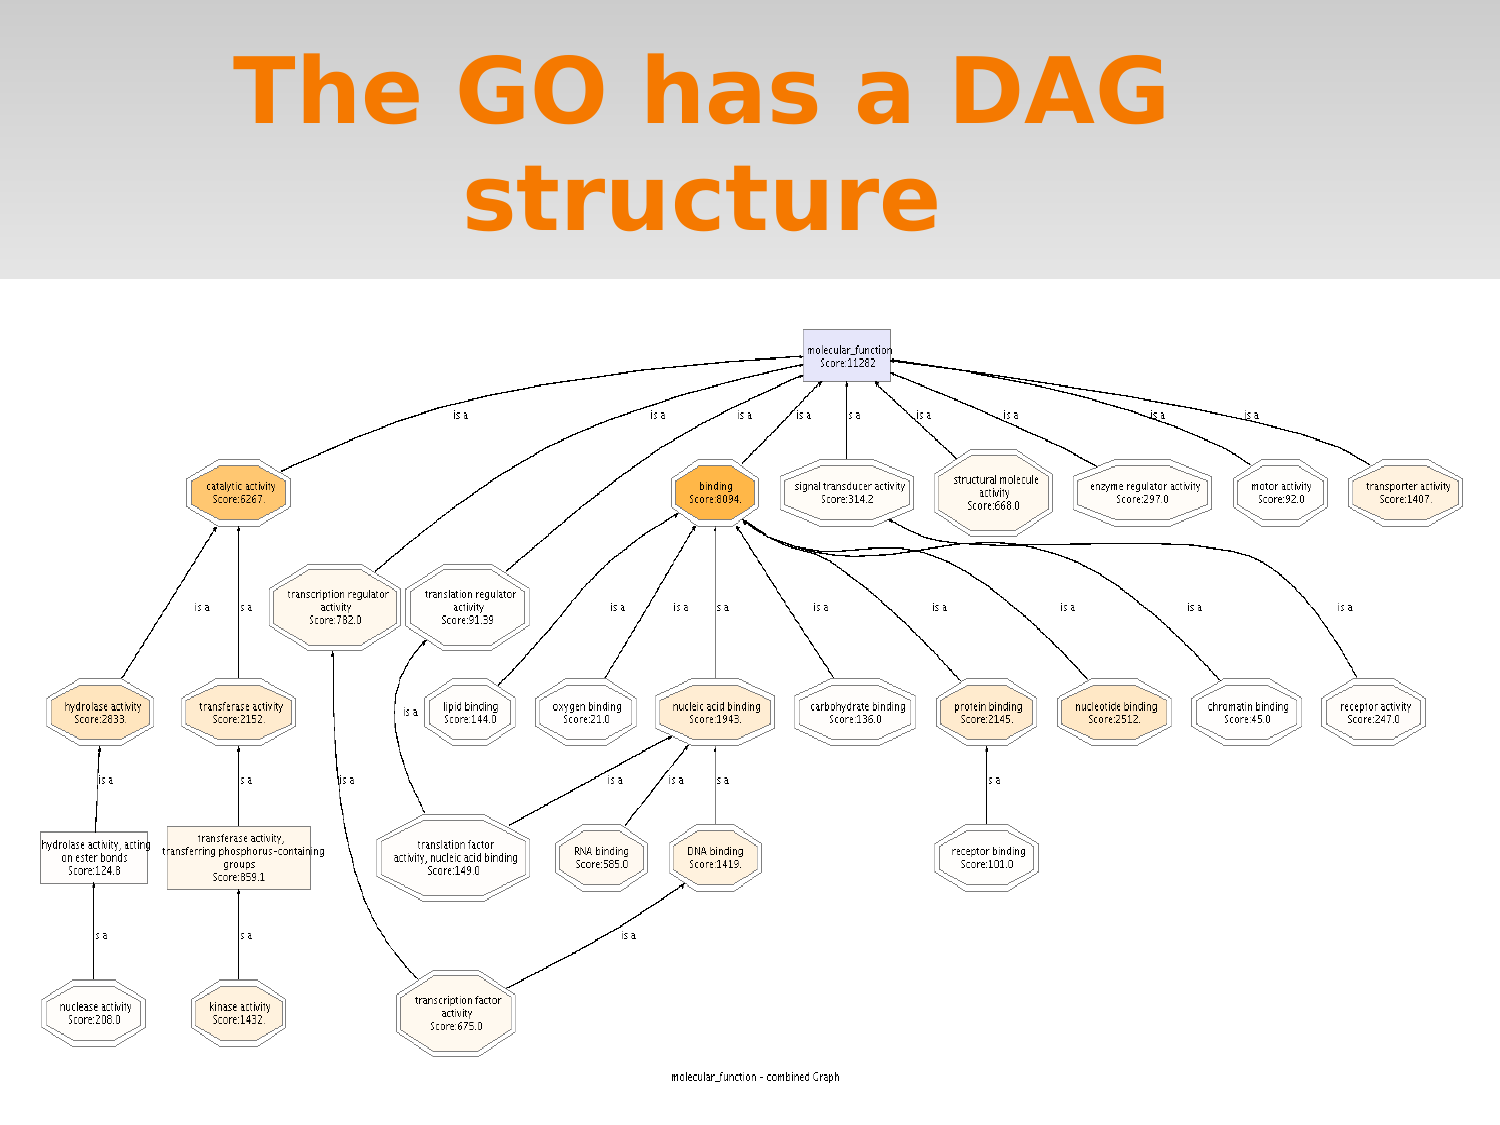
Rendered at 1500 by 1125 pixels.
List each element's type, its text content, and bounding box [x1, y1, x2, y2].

title The GO has a DAG structure [35, 27, 1370, 263]
picture [0, 279, 1500, 1125]
